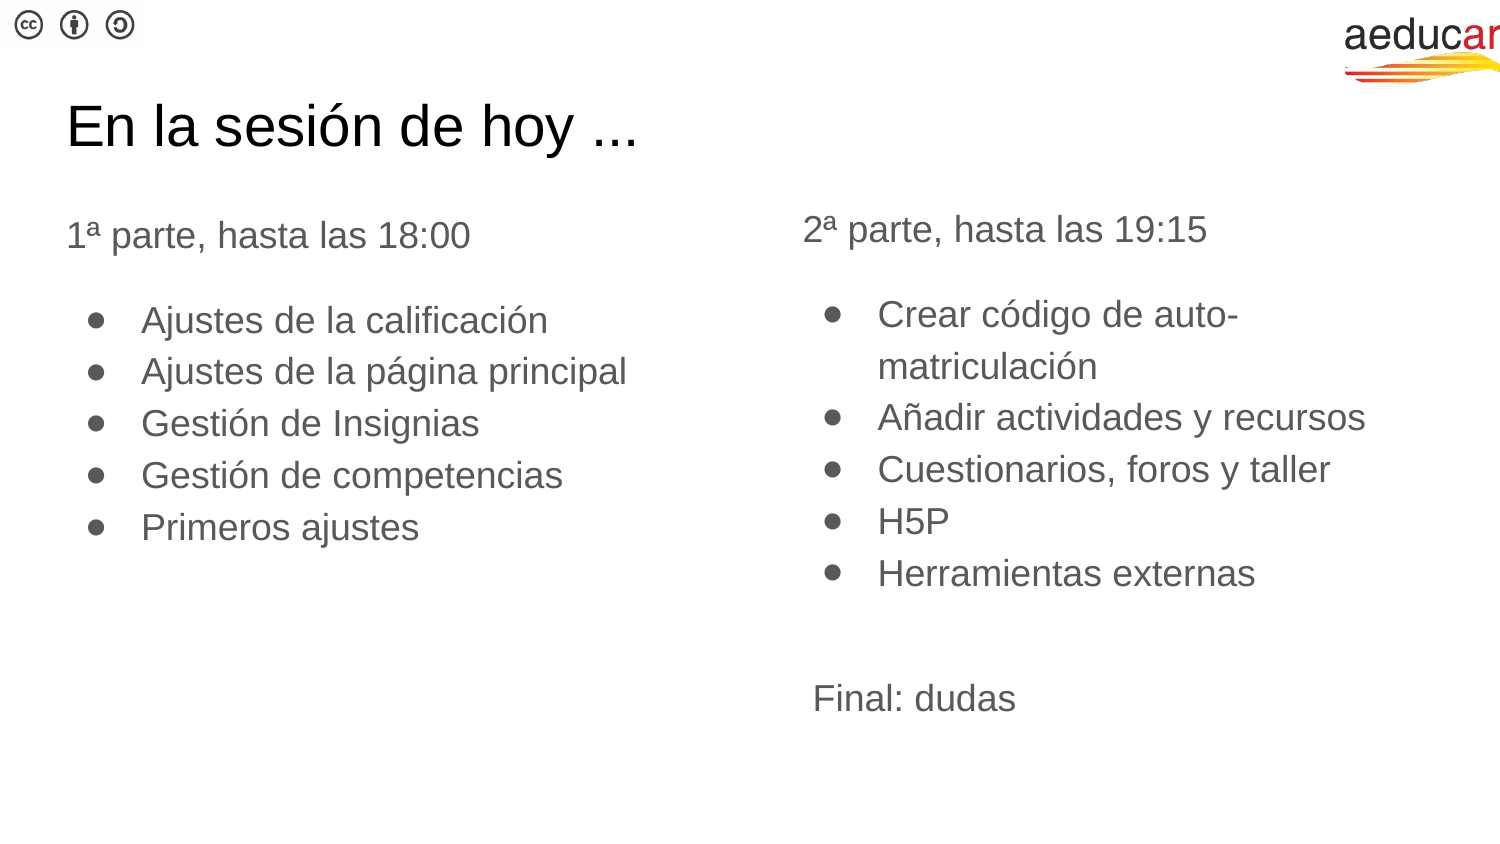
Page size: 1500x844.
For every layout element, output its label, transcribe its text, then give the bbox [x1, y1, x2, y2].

title En la sesión de hoy ... [51, 72, 1449, 167]
picture [0, 0, 146, 48]
picture [1344, 0, 1500, 104]
list 2ª parte, hasta las 19:15 Crear código de auto-matriculación Añadir actividades y recursos Cuestionarios, foros y taller H5P Herramientas externas [787, 183, 1395, 609]
list 1ª parte, hasta las 18:00 Ajustes de la calificación Ajustes de la página principal Gestión de Insignias Gestión de competencias Primeros ajustes [51, 189, 659, 579]
list Final: dudas [797, 652, 1385, 726]
